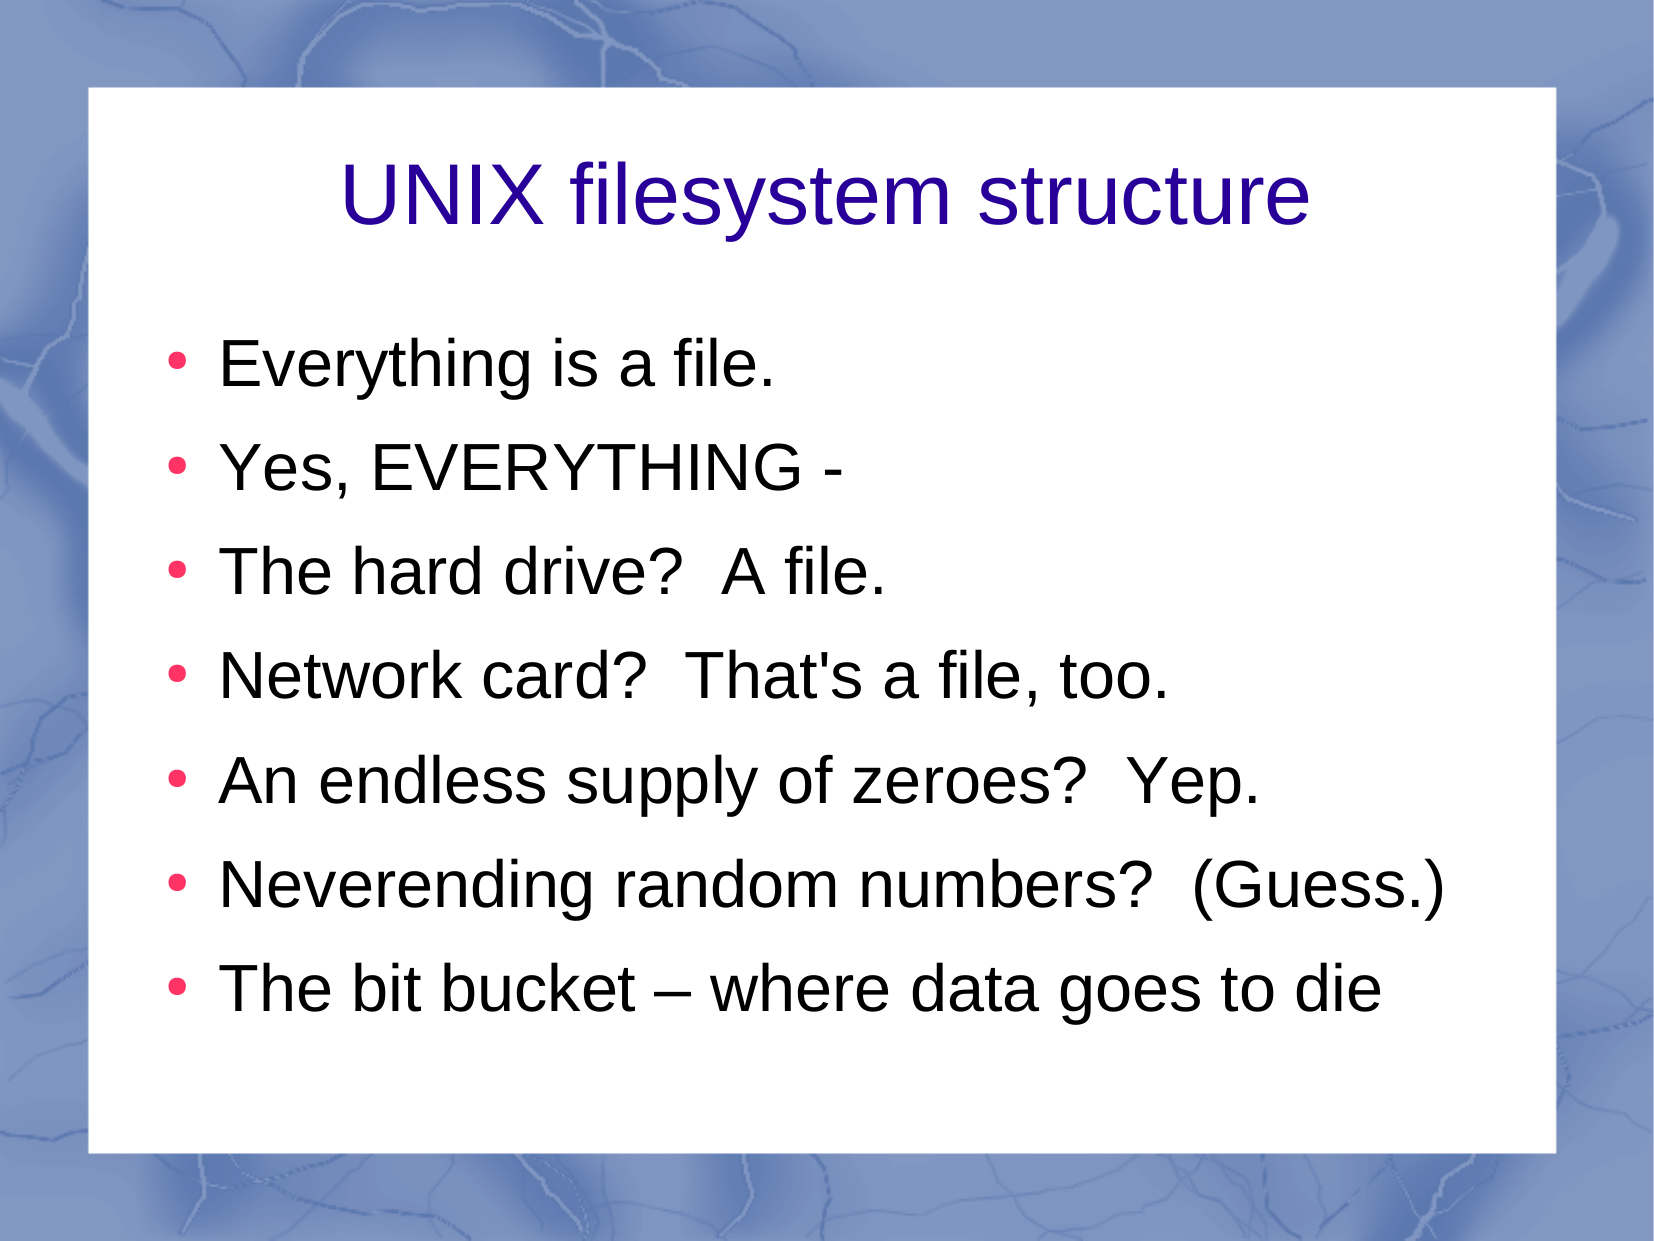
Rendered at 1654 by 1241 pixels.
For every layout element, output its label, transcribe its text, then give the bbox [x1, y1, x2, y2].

list Everything is a file. Yes, EVERYTHING - The hard drive? A file. Network card? That's a file, too. An endless supply of zeroes? Yep. Neverending random numbers? (Guess.) The bit bucket – where data goes to die [147, 325, 1506, 1232]
title UNIX filesystem structure [118, 90, 1536, 298]
picture [0, 0, 1654, 1241]
